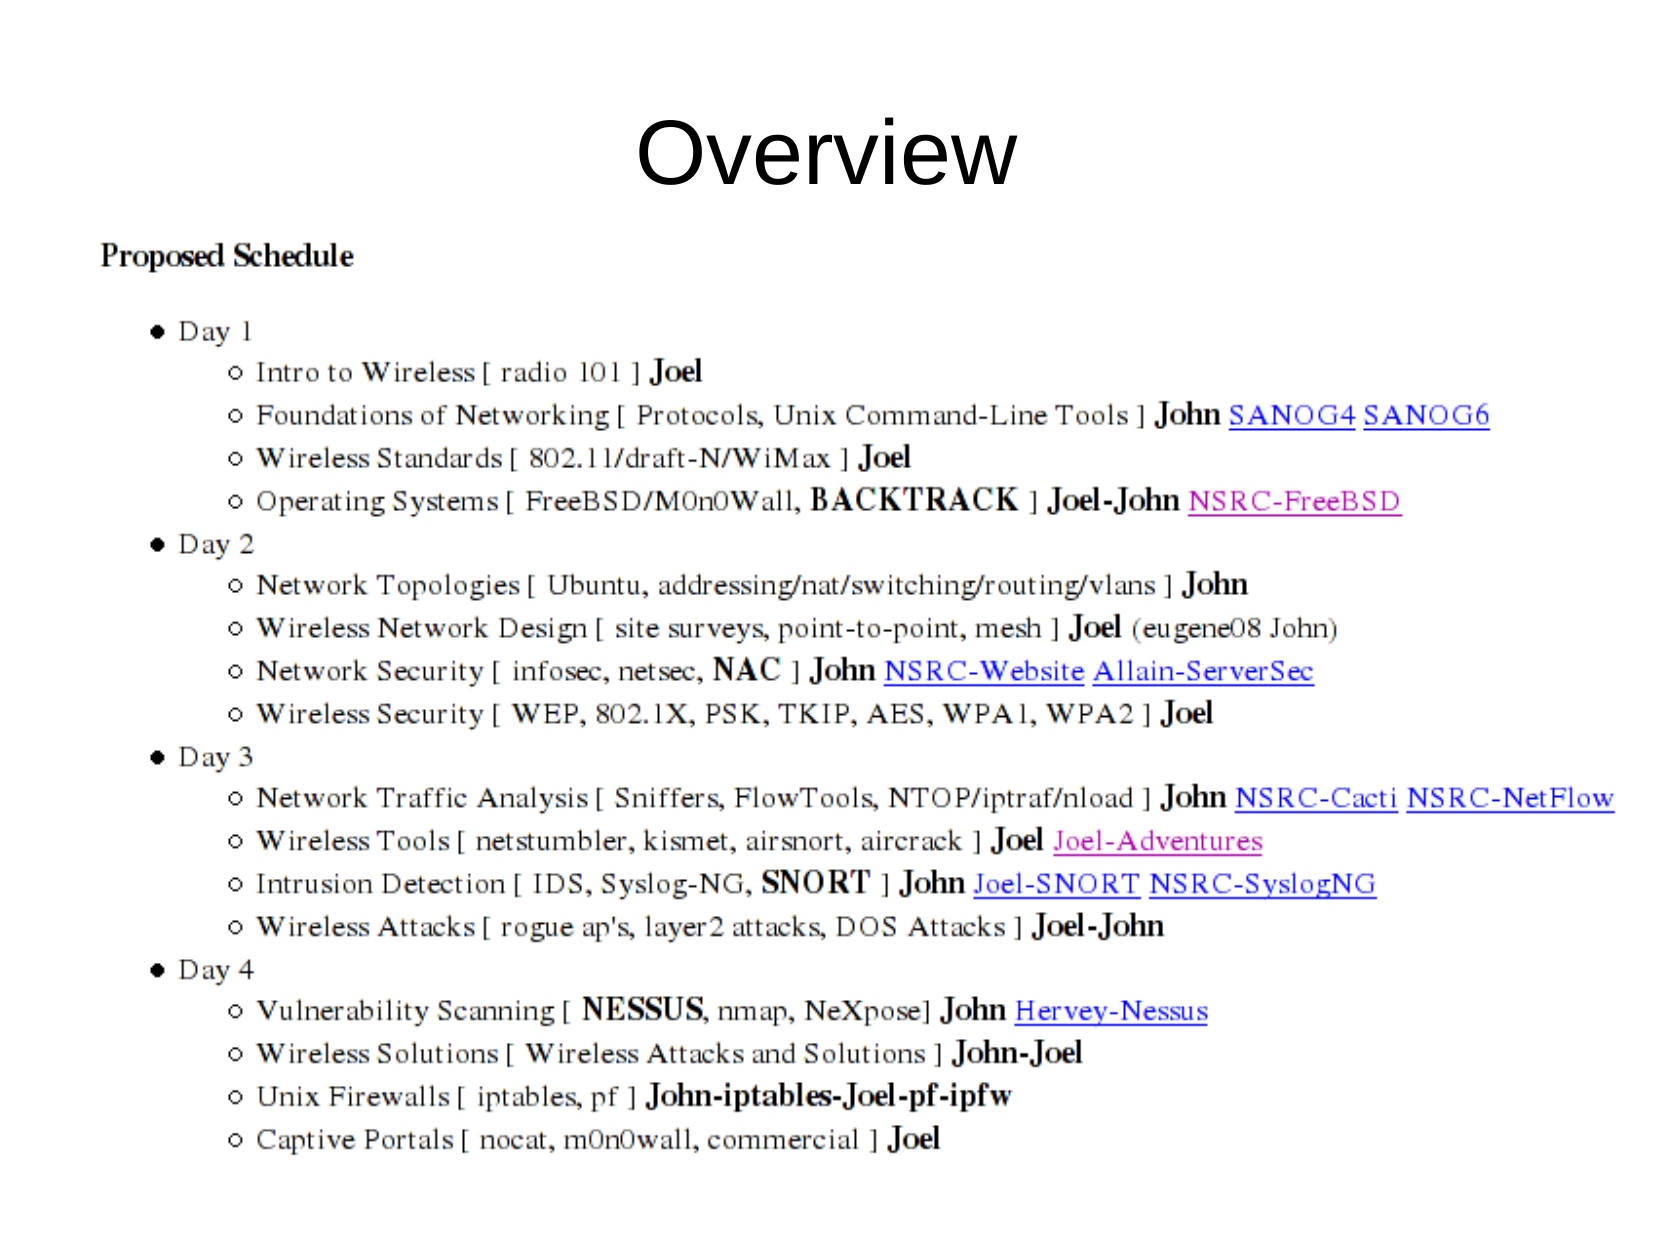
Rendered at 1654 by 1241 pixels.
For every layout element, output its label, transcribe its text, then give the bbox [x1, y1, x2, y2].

picture [75, 224, 1631, 1165]
title Overview [82, 49, 1571, 224]
